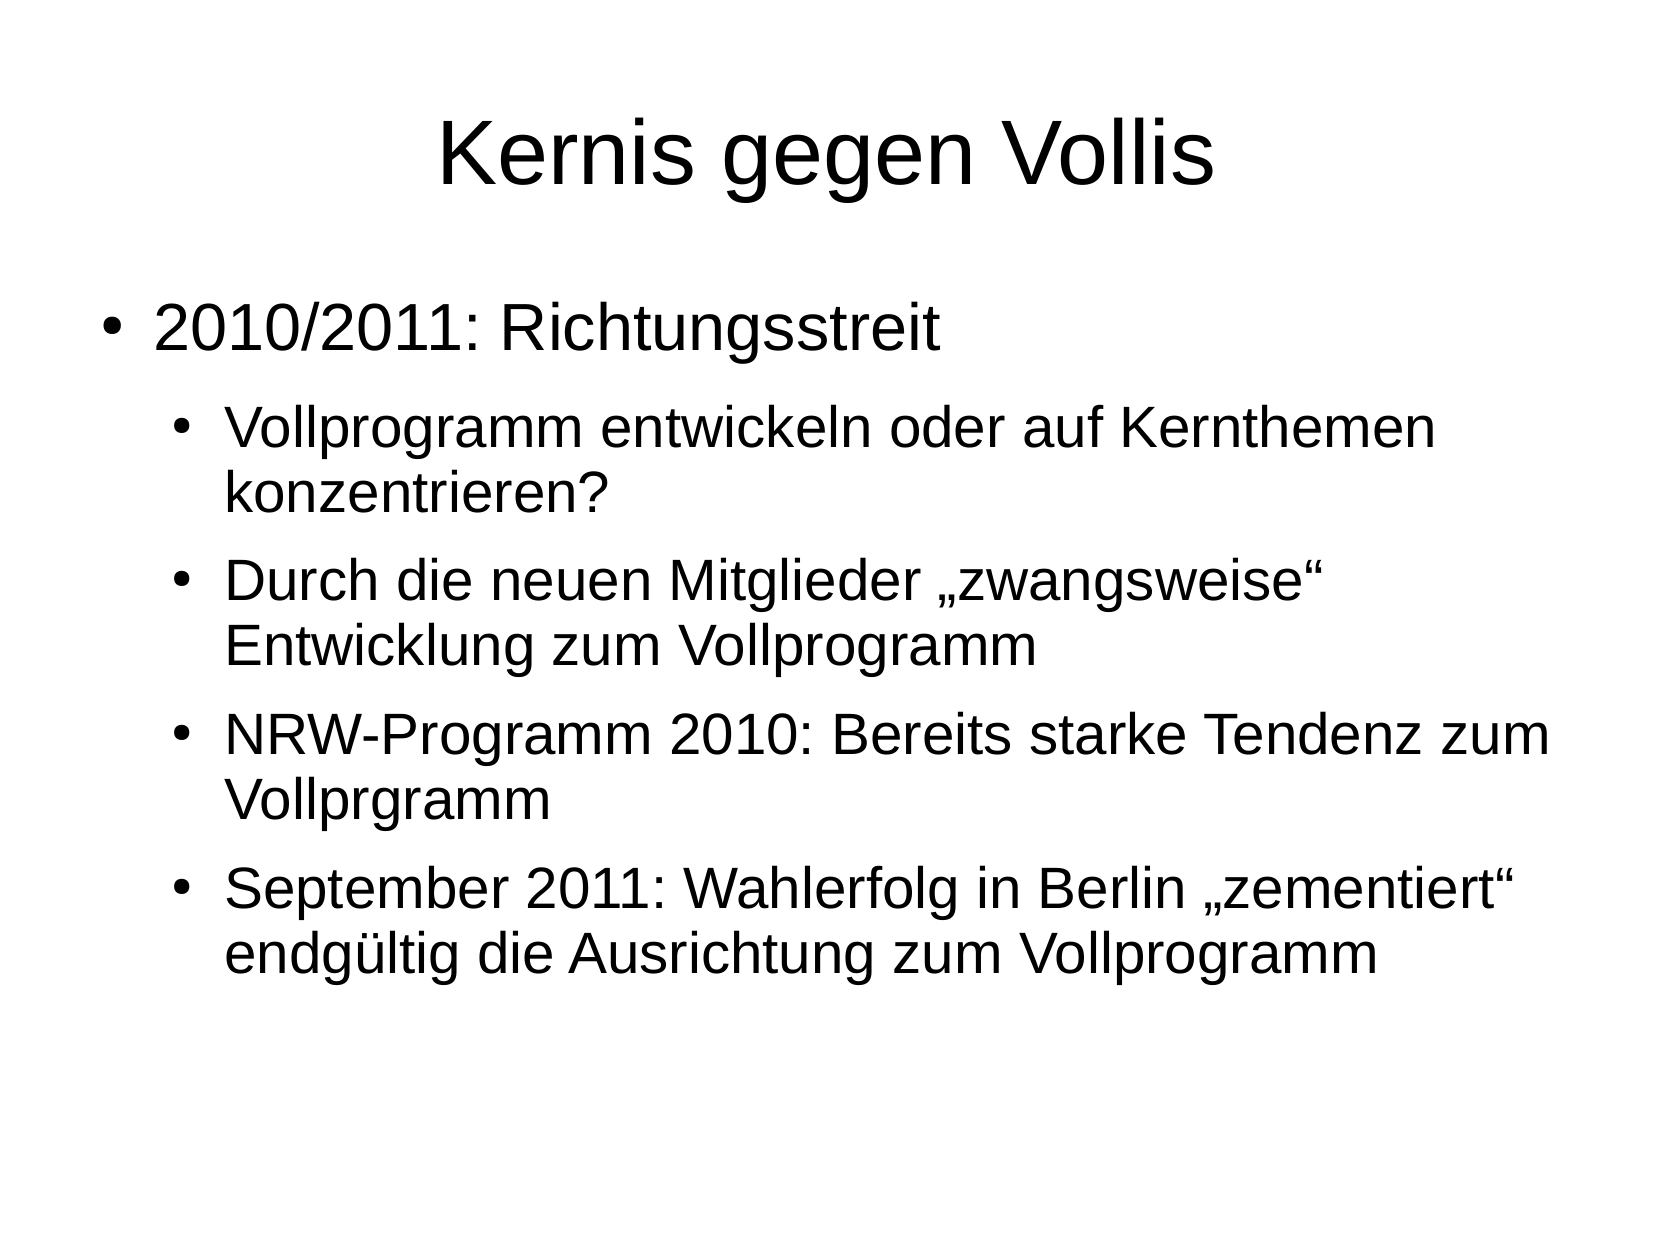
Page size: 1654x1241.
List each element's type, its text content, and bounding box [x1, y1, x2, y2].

title Kernis gegen Vollis [82, 49, 1571, 257]
list 2010/2011: Richtungsstreit Vollprogramm entwickeln oder auf Kernthemen konzentrieren? Durch die neuen Mitglieder „zwangsweise“ Entwicklung zum Vollprogramm NRW-Programm 2010: Bereits starke Tendenz zum Vollprgramm September 2011: Wahlerfolg in Berlin „zementiert“ endgültig die Ausrichtung zum Vollprogramm [82, 290, 1571, 1109]
